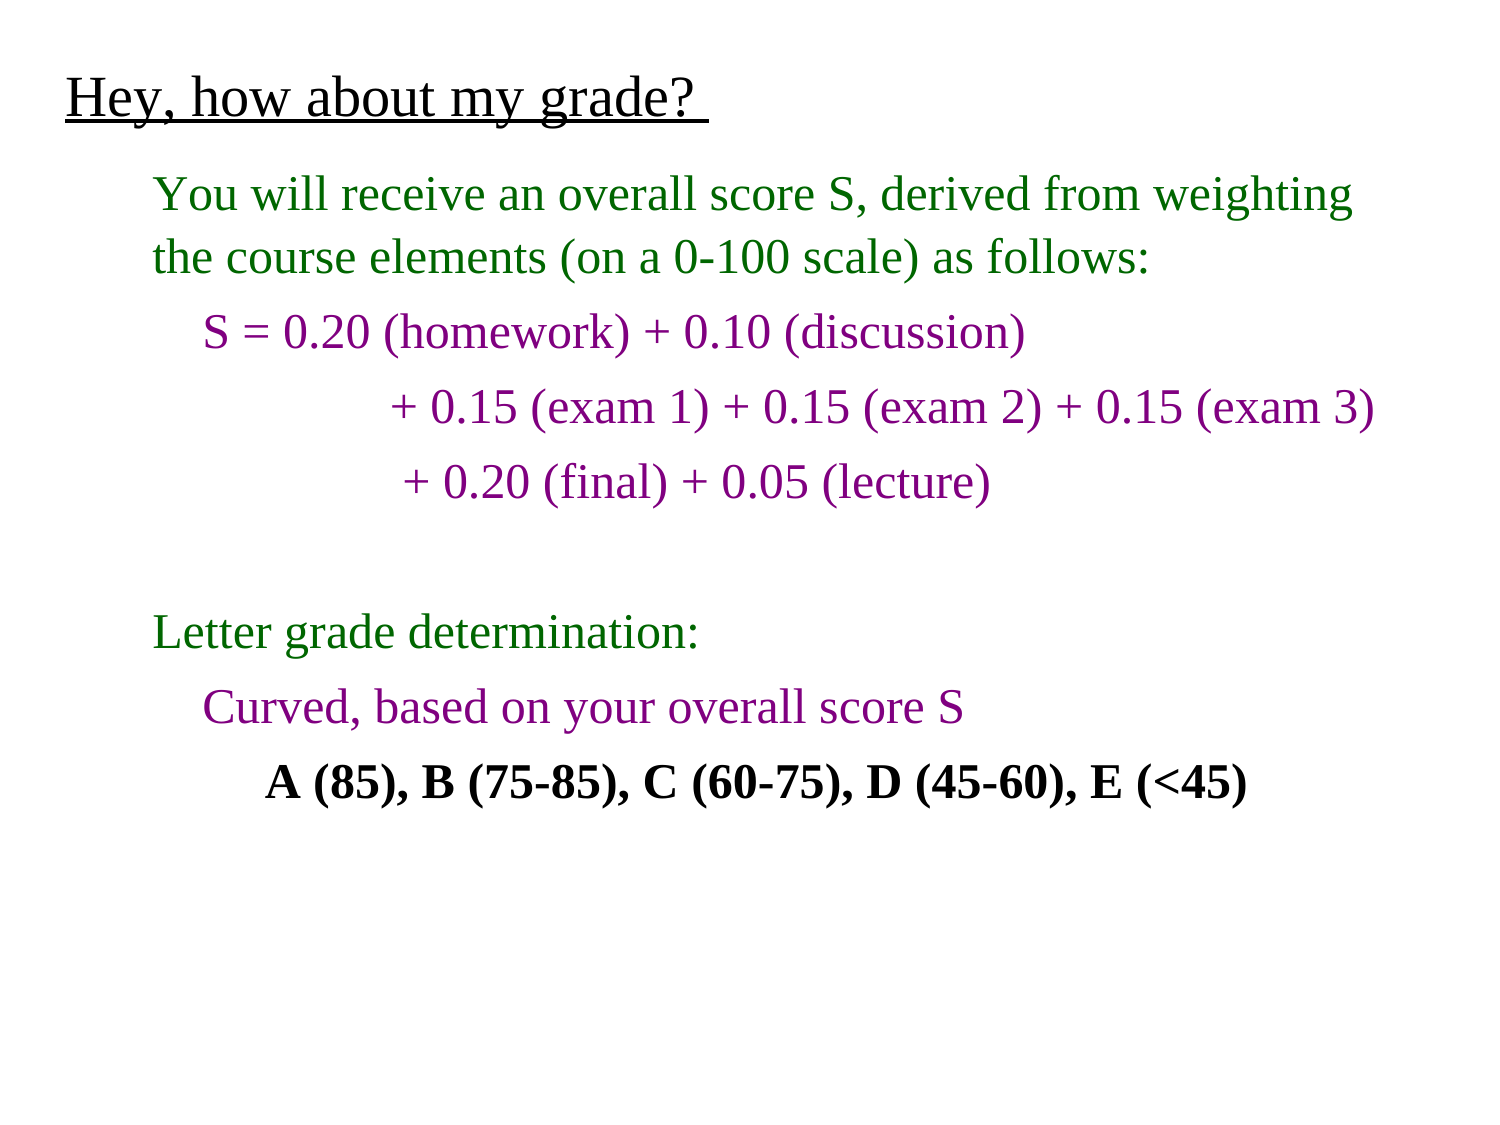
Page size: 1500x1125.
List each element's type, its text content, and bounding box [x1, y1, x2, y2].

text_box Hey, how about my grade? [50, 50, 725, 136]
text_box You will receive an overall score S, derived from weighting the course elements (on a 0-100 scale) as follows: S = 0.20 (homework) + 0.10 (discussion) + 0.15 (exam 1) + 0.15 (exam 2) + 0.15 (exam 3) + 0.20 (final) + 0.05 (lecture) Letter grade determination: Curved, based on your overall score S A (85), B (75-85), C (60-75), D (45-60), E (<45) [137, 149, 1438, 817]
